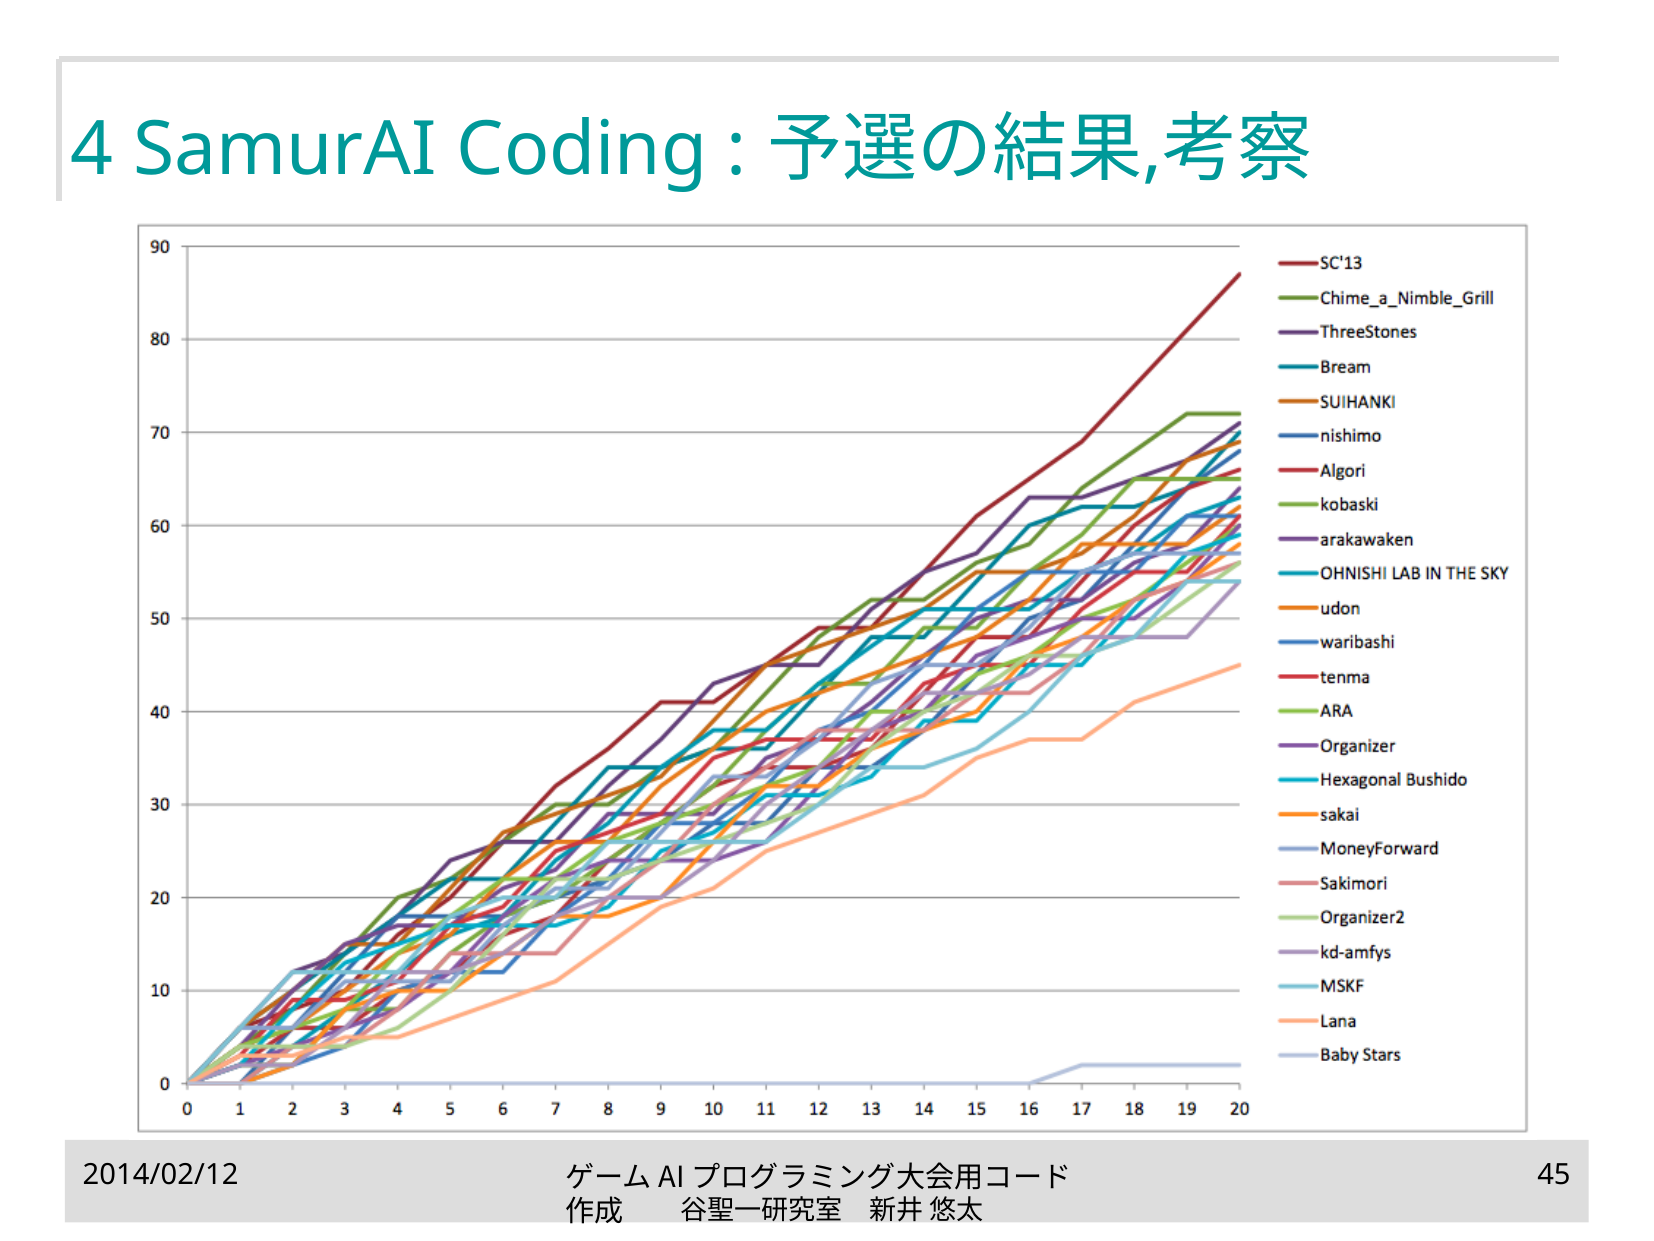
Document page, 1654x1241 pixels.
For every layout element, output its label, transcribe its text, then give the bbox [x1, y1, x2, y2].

picture [129, 218, 1537, 1140]
title 4 SamurAI Coding : 予選の結果,考察 [70, 104, 1560, 180]
